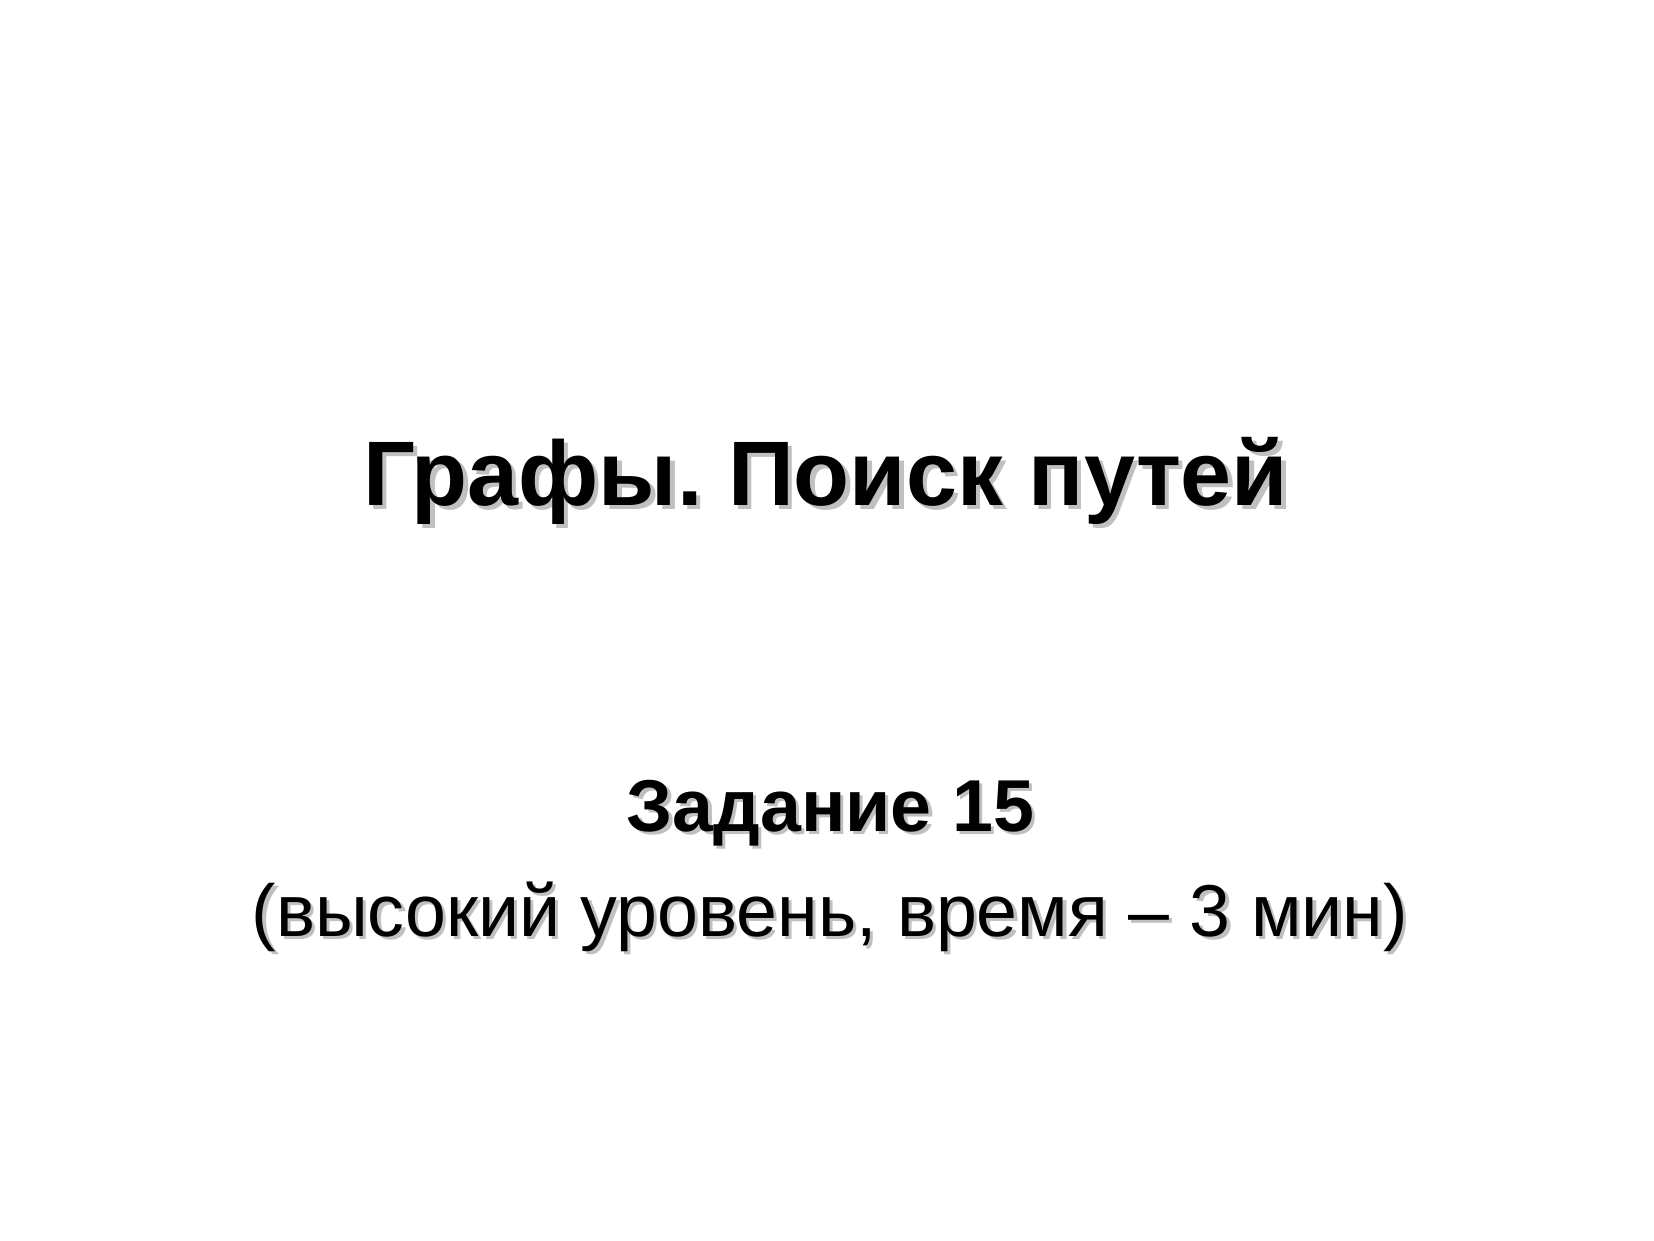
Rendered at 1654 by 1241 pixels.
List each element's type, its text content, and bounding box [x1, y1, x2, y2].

text_box Задание 15 (высокий уровень, время – 3 мин) [118, 750, 1517, 1020]
title Графы. Поиск путей [123, 303, 1530, 634]
